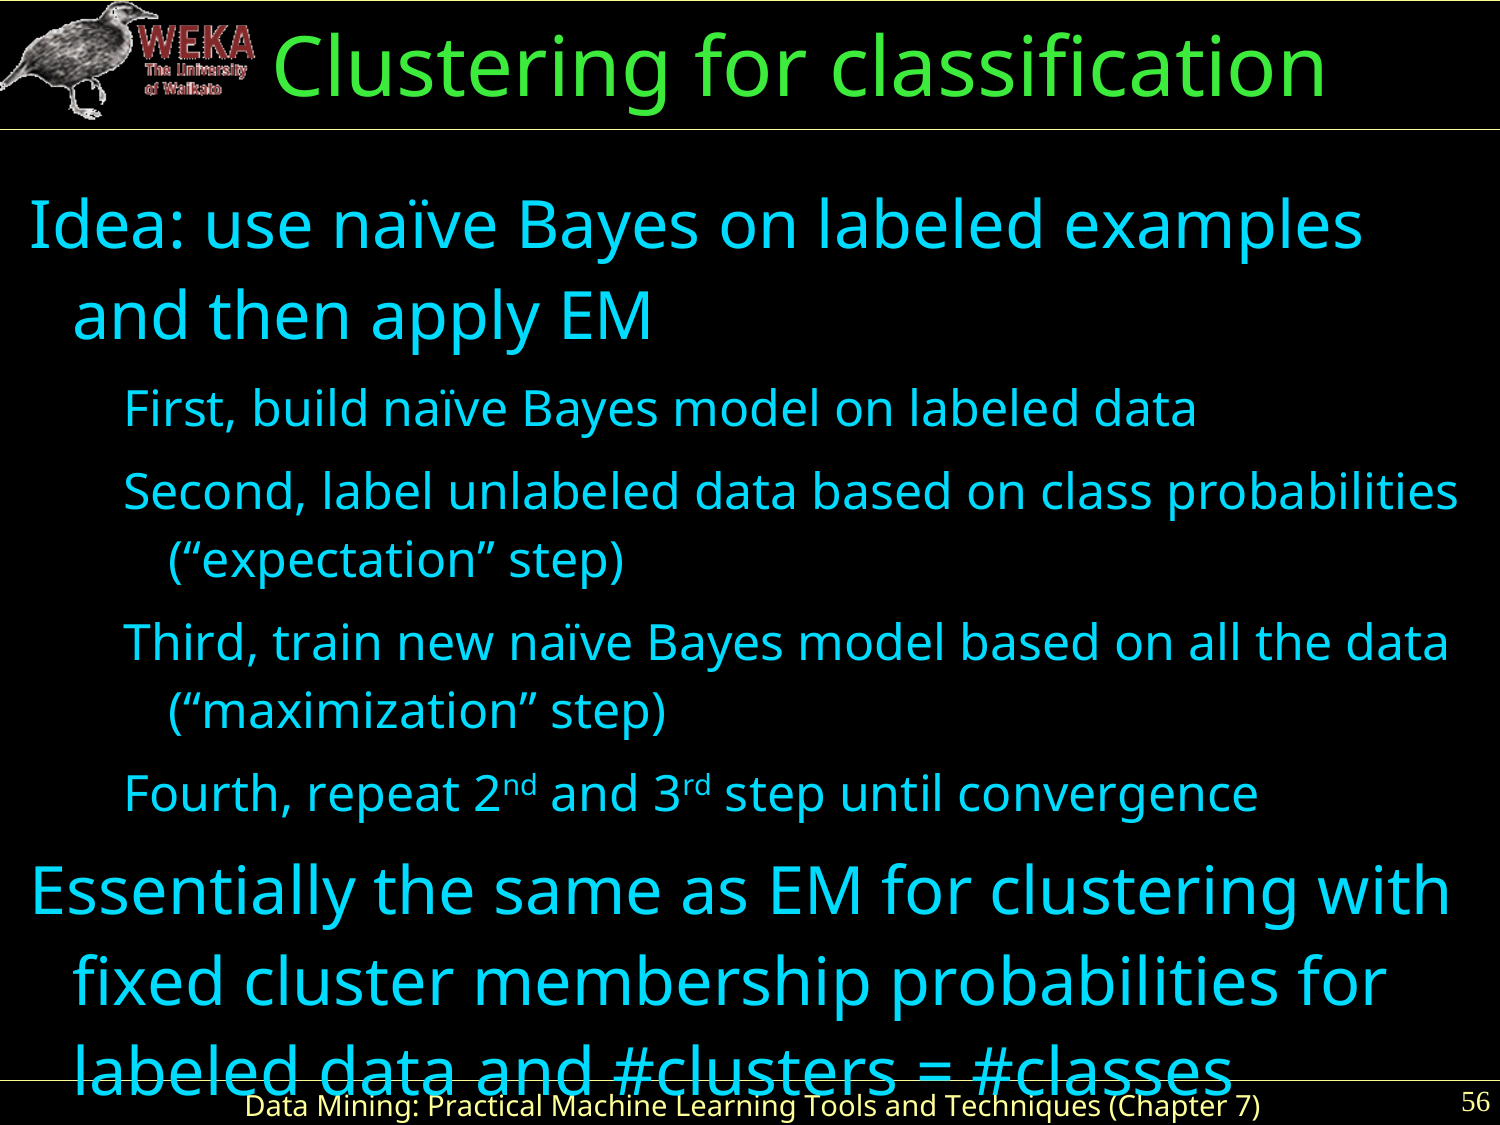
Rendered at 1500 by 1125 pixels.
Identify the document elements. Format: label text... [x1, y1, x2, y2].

picture [0, 1, 266, 129]
list Idea: use naïve Bayes on labeled examples and then apply EM First, build naïve Bayes model on labeled data Second, label unlabeled data based on class probabilities (“expectation” step) Third, train new naïve Bayes model based on all the data (“maximization” step) Fourth, repeat 2nd and 3rd step until convergence Essentially the same as EM for clustering with fixed cluster membership probabilities for labeled data and #clusters = #classes [29, 177, 1477, 1093]
title Clustering for classification [295, 0, 1486, 159]
